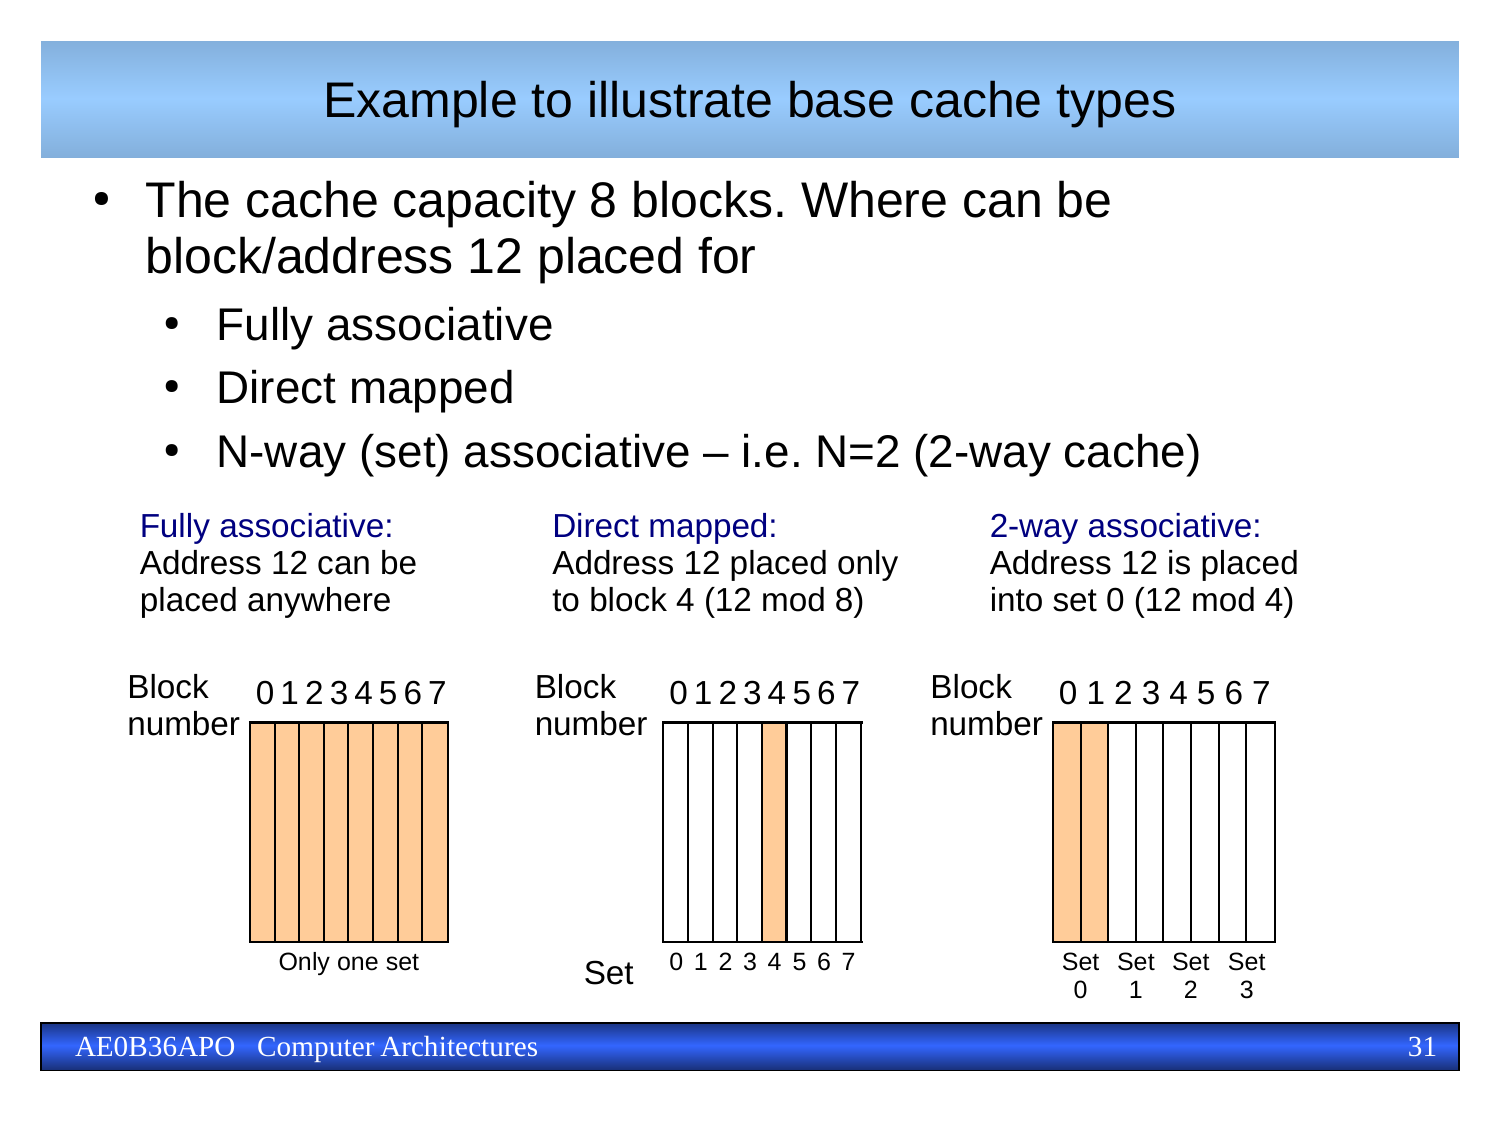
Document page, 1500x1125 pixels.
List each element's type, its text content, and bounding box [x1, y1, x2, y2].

table_header 7 [422, 668, 448, 721]
text_box Set [562, 947, 655, 1000]
table_header 7 [1246, 668, 1275, 721]
table_header 0 [263, 683, 269, 702]
table_cell [664, 724, 687, 941]
table_header 0 [673, 683, 683, 702]
table_header 6 [1219, 668, 1246, 721]
table_header 3 [737, 668, 762, 721]
table_header 5 [373, 668, 398, 721]
table_cell [812, 724, 835, 941]
text_box Block number [519, 661, 671, 751]
table_header 2 [713, 668, 737, 721]
table_header 0 [1066, 668, 1081, 721]
list The cache capacity 8 blocks. Where can be block/address 12 placed for Fully associative Direct mapped N-way (set) associative – i.e. N=2 (2-way cache) [75, 172, 1426, 513]
table_cell Set 3 [1219, 943, 1275, 1010]
table_header 7 [836, 668, 861, 721]
table_header 3 [324, 668, 348, 721]
table_header 4 [1163, 668, 1191, 721]
table_cell Set 0 [1053, 943, 1108, 1010]
table_header 0 [263, 668, 275, 721]
table_header 6 [811, 668, 836, 721]
table_cell Only one set [250, 943, 448, 989]
table_cell [837, 724, 860, 941]
table_header 1 [688, 668, 713, 721]
table_cell [1192, 724, 1218, 941]
table_cell 2 [713, 943, 737, 989]
table_cell [300, 724, 323, 941]
title Example to illustrate base cache types [41, 41, 1459, 158]
table_cell [1137, 724, 1162, 941]
table_header 2 [299, 668, 324, 721]
text_box Block number [915, 661, 1066, 751]
table_cell 5 [786, 943, 811, 989]
table_cell [738, 724, 761, 941]
table_cell [251, 724, 274, 941]
table_cell [399, 724, 421, 941]
table_cell [1247, 724, 1274, 941]
table_cell [1164, 724, 1190, 941]
table_cell [325, 724, 347, 941]
table_cell [1109, 724, 1135, 941]
text_box Block number [112, 661, 263, 751]
table_cell [788, 724, 810, 941]
text_box 2-way associative: Address 12 is placed into set 0 (12 mod 4) [975, 499, 1363, 663]
table_header 0 [671, 668, 688, 721]
text_box Fully associative: Address 12 can be placed anywhere [124, 499, 513, 663]
table_cell [714, 724, 736, 941]
table_header 6 [398, 668, 422, 721]
table_header 1 [1081, 668, 1108, 721]
table_cell 4 [762, 943, 786, 989]
table_cell [349, 724, 372, 941]
table_cell [1220, 724, 1245, 941]
table_cell [763, 724, 785, 941]
table_header 0 [1066, 683, 1072, 702]
table_cell Set 1 [1108, 943, 1163, 1010]
text_box Direct mapped: Address 12 placed only to block 4 (12 mod 8) [537, 499, 926, 663]
table_cell 0 [663, 943, 688, 989]
table_cell Set 2 [1163, 943, 1219, 1010]
table_cell [374, 724, 397, 941]
table_cell 6 [811, 943, 836, 989]
table_cell 3 [737, 943, 762, 989]
table_header 3 [1136, 668, 1163, 721]
table_cell [276, 724, 298, 941]
table_cell 1 [688, 943, 713, 989]
table_header 5 [1191, 668, 1219, 721]
table_header 2 [1108, 668, 1136, 721]
table_header 1 [275, 668, 299, 721]
table_header 5 [786, 668, 811, 721]
table_cell 7 [836, 943, 861, 989]
table_cell [1054, 724, 1080, 941]
table_cell [1082, 724, 1107, 941]
table_header 4 [348, 668, 373, 721]
table_cell [423, 724, 447, 941]
table_cell [689, 724, 712, 941]
table_header 4 [762, 668, 786, 721]
